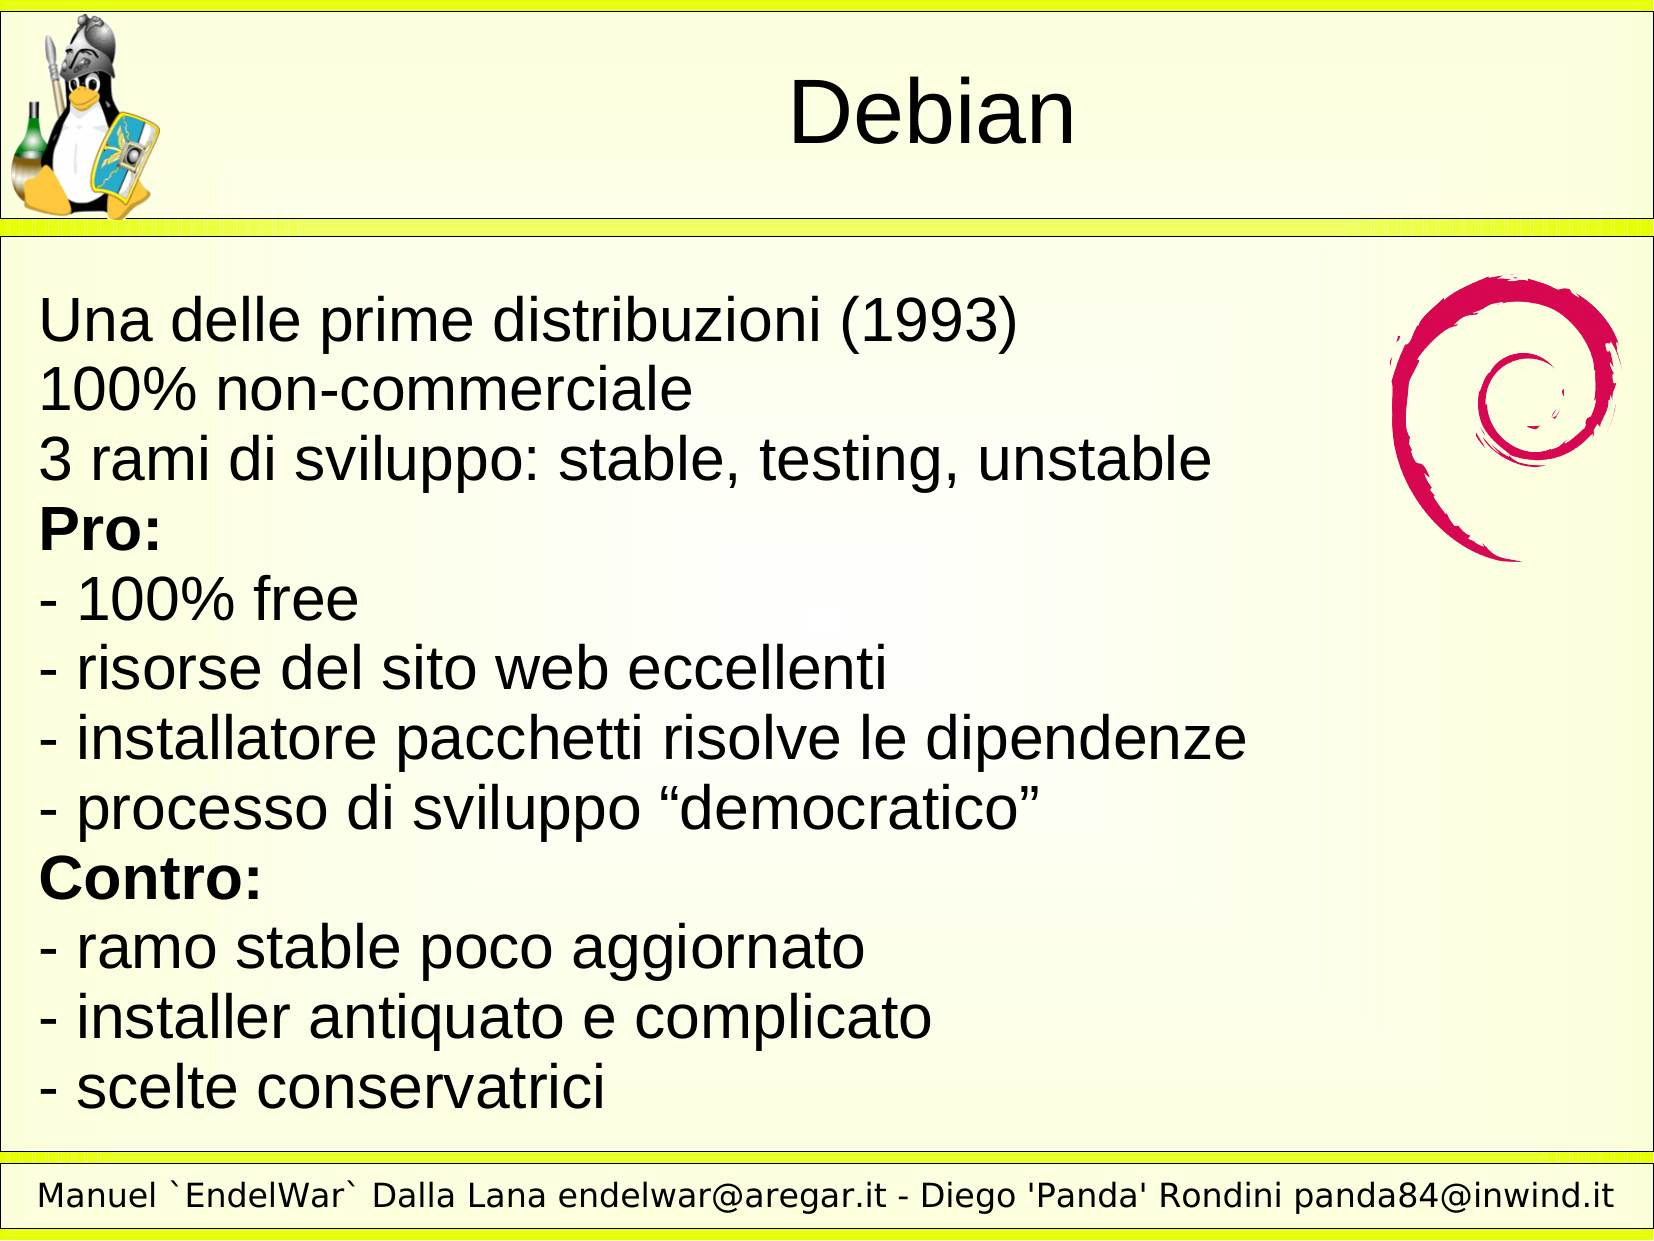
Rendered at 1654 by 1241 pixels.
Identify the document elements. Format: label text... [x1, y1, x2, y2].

picture [1387, 271, 1625, 564]
subtitle Una delle prime distribuzioni (1993) 100% non-commerciale 3 rami di sviluppo: stable, testing, unstable Pro: - 100% free - risorse del sito web eccellenti - installatore pacchetti risolve le dipendenze - processo di sviluppo “democratico” Contro: - ramo stable poco aggiornato - installer antiquato e complicato - scelte conservatrici [20, 272, 1633, 1134]
picture [11, 14, 160, 220]
title Debian [228, 31, 1636, 194]
